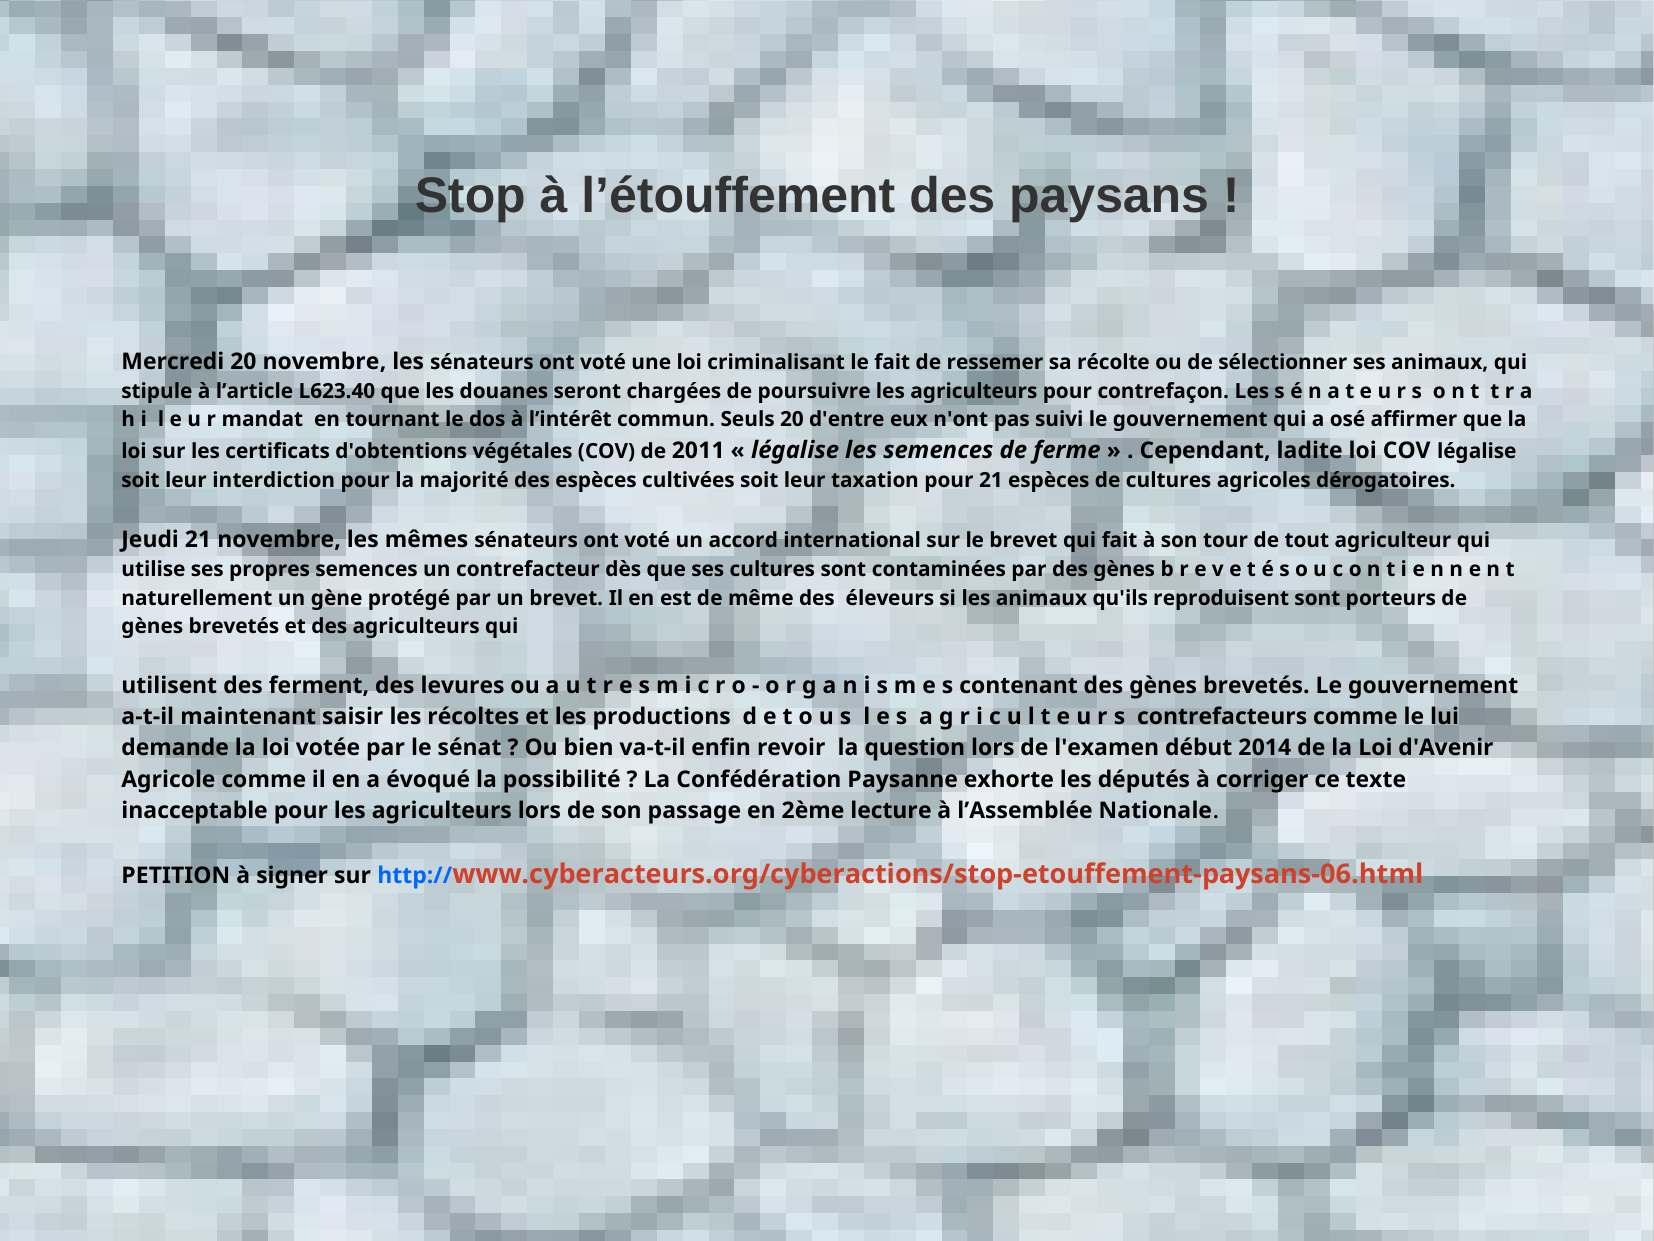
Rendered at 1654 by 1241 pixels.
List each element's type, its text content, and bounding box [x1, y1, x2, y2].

list Mercredi 20 novembre, les sénateurs ont voté une loi criminalisant le fait de ressemer sa récolte ou de sélectionner ses animaux, qui stipule à l’article L623.40 que les douanes seront chargées de poursuivre les agriculteurs pour contrefaçon. Les s é n a t e u r s o n t t r a h i l e u r mandat en tournant le dos à l’intérêt commun. Seuls 20 d'entre eux n'ont pas suivi le gouvernement qui a osé affirmer que la loi sur les certificats d'obtentions végétales (COV) de 2011 « légalise les semences de ferme » . Cependant, ladite loi COV légalise soit leur interdiction pour la majorité des espèces cultivées soit leur taxation pour 21 espèces de cultures agricoles dérogatoires. Jeudi 21 novembre, les mêmes sénateurs ont voté un accord international sur le brevet qui fait à son tour de tout agriculteur qui utilise ses propres semences un contrefacteur dès que ses cultures sont contaminées par des gènes b r e v e t é s o u c o n t i e n n e n t naturellement un gène protégé par un brevet. Il en est de même des éleveurs si les animaux qu'ils reproduisent sont porteurs de gènes brevetés et des agriculteurs qui utilisent des ferment, des levures ou a u t r e s m i c r o - o r g a n i s m e s contenant des gènes brevetés. Le gouvernement a-t-il maintenant saisir les récoltes et les productions d e t o u s l e s a g r i c u l t e u r s contrefacteurs comme le lui demande la loi votée par le sénat ? Ou bien va-t-il enfin revoir la question lors de l'examen début 2014 de la Loi d'Avenir Agricole comme il en a évoqué la possibilité ? La Confédération Paysanne exhorte les députés à corriger ce texte inacceptable pour les agriculteurs lors de son passage en 2ème lecture à l’Assemblée Nationale. PETITION à signer sur http://www.cyberacteurs.org/cyberactions/stop-etouffement-paysans-06.html [121, 344, 1534, 1127]
picture [0, 0, 1654, 1241]
title Stop à l’étouffement des paysans ! [121, 91, 1534, 299]
